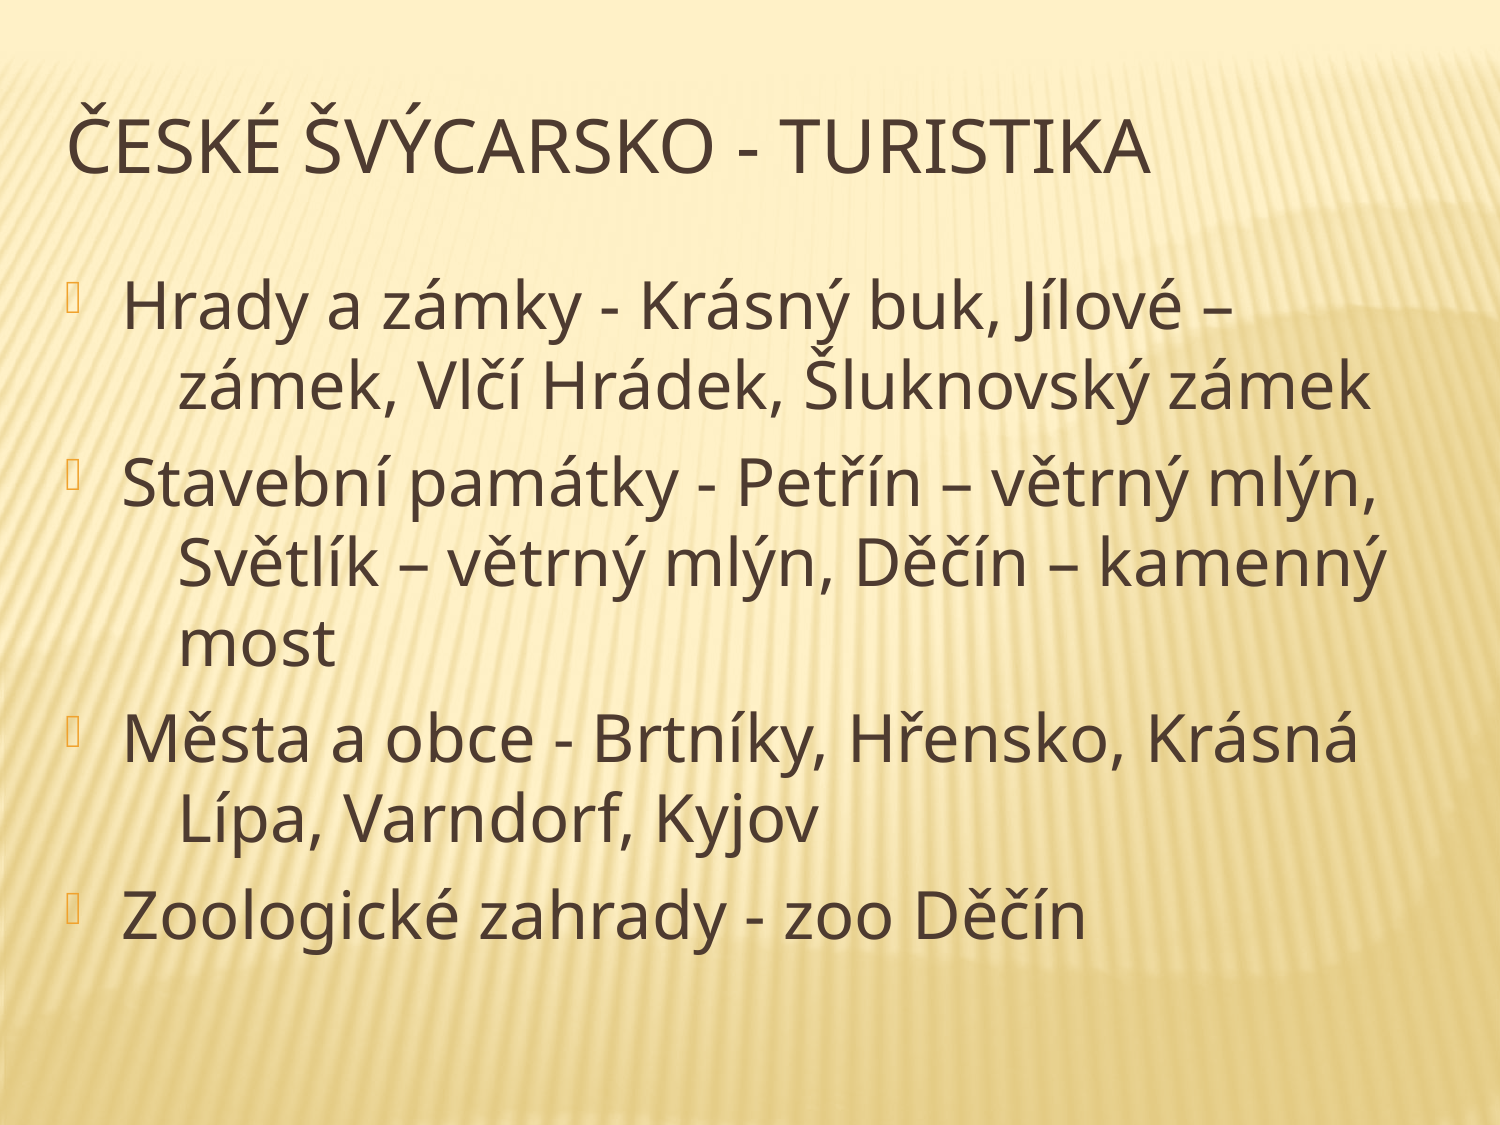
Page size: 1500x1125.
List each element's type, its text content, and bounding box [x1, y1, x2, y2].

list Hrady a zámky - Krásný buk, Jílové – zámek, Vlčí Hrádek, Šluknovský zámek Stavební památky - Petřín – větrný mlýn, Světlík – větrný mlýn, Děčín – kamenný most Města a obce - Brtníky, Hřensko, Krásná Lípa, Varndorf, Kyjov Zoologické zahrady - zoo Děčín [50, 254, 1476, 998]
title České Švýcarsko - turistika [50, 75, 1476, 213]
